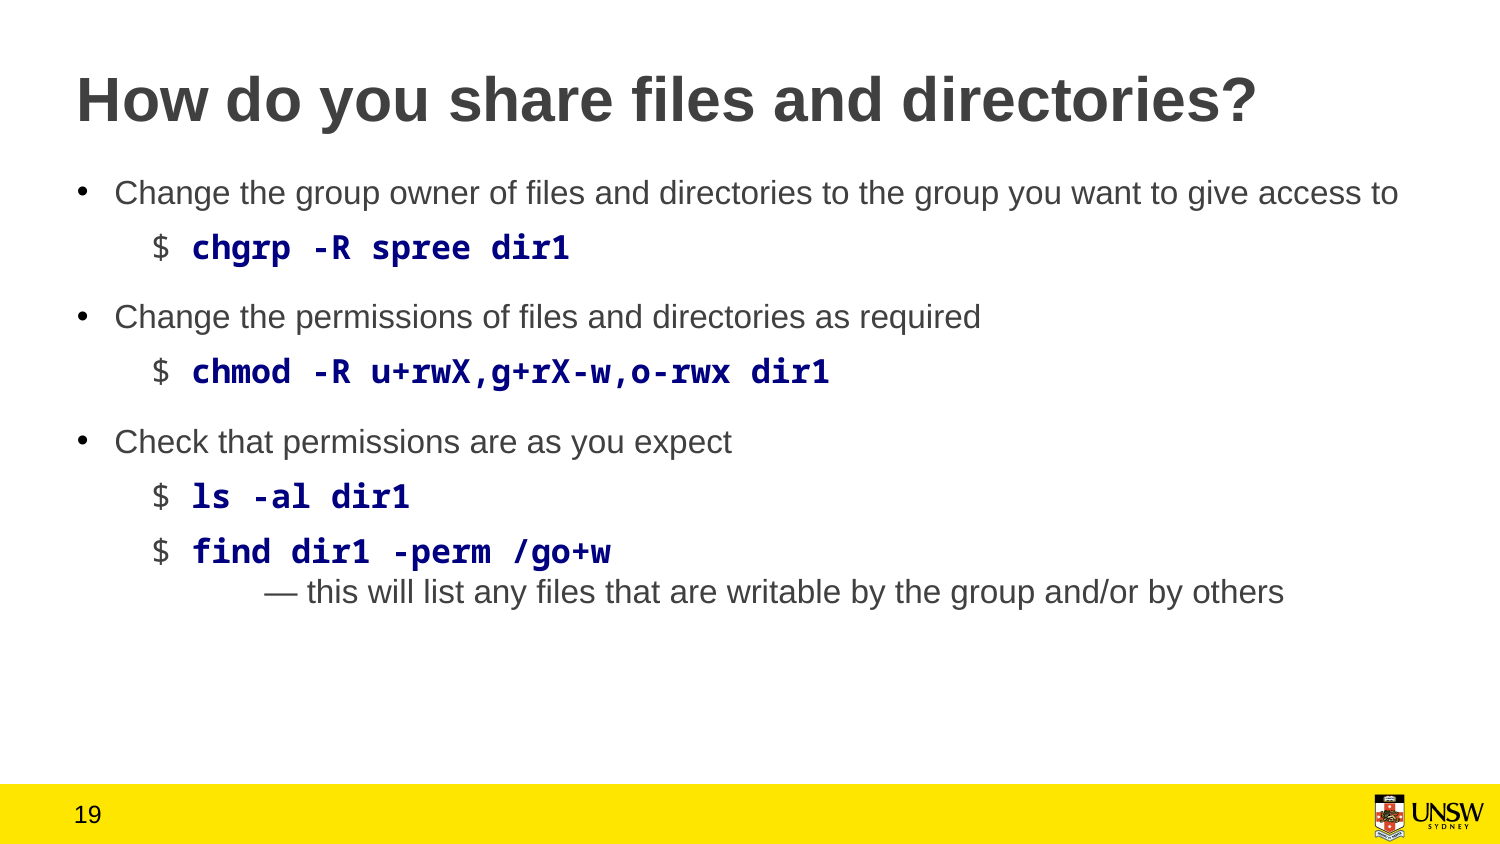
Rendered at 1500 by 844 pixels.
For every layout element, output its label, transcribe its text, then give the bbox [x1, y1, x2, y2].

picture [0, 784, 1500, 844]
title How do you share files and directories? [76, 59, 1427, 136]
text_box <number> [59, 791, 219, 839]
list Change the group owner of files and directories to the group you want to give access to $ chgrp -R spree dir1 Change the permissions of files and directories as required $ chmod -R u+rwX,g+rX-w,o-rwx dir1 Check that permissions are as you expect $ ls -al dir1 $ find dir1 -perm /go+w — this will list any files that are writable by the group and/or by others [76, 171, 1424, 762]
